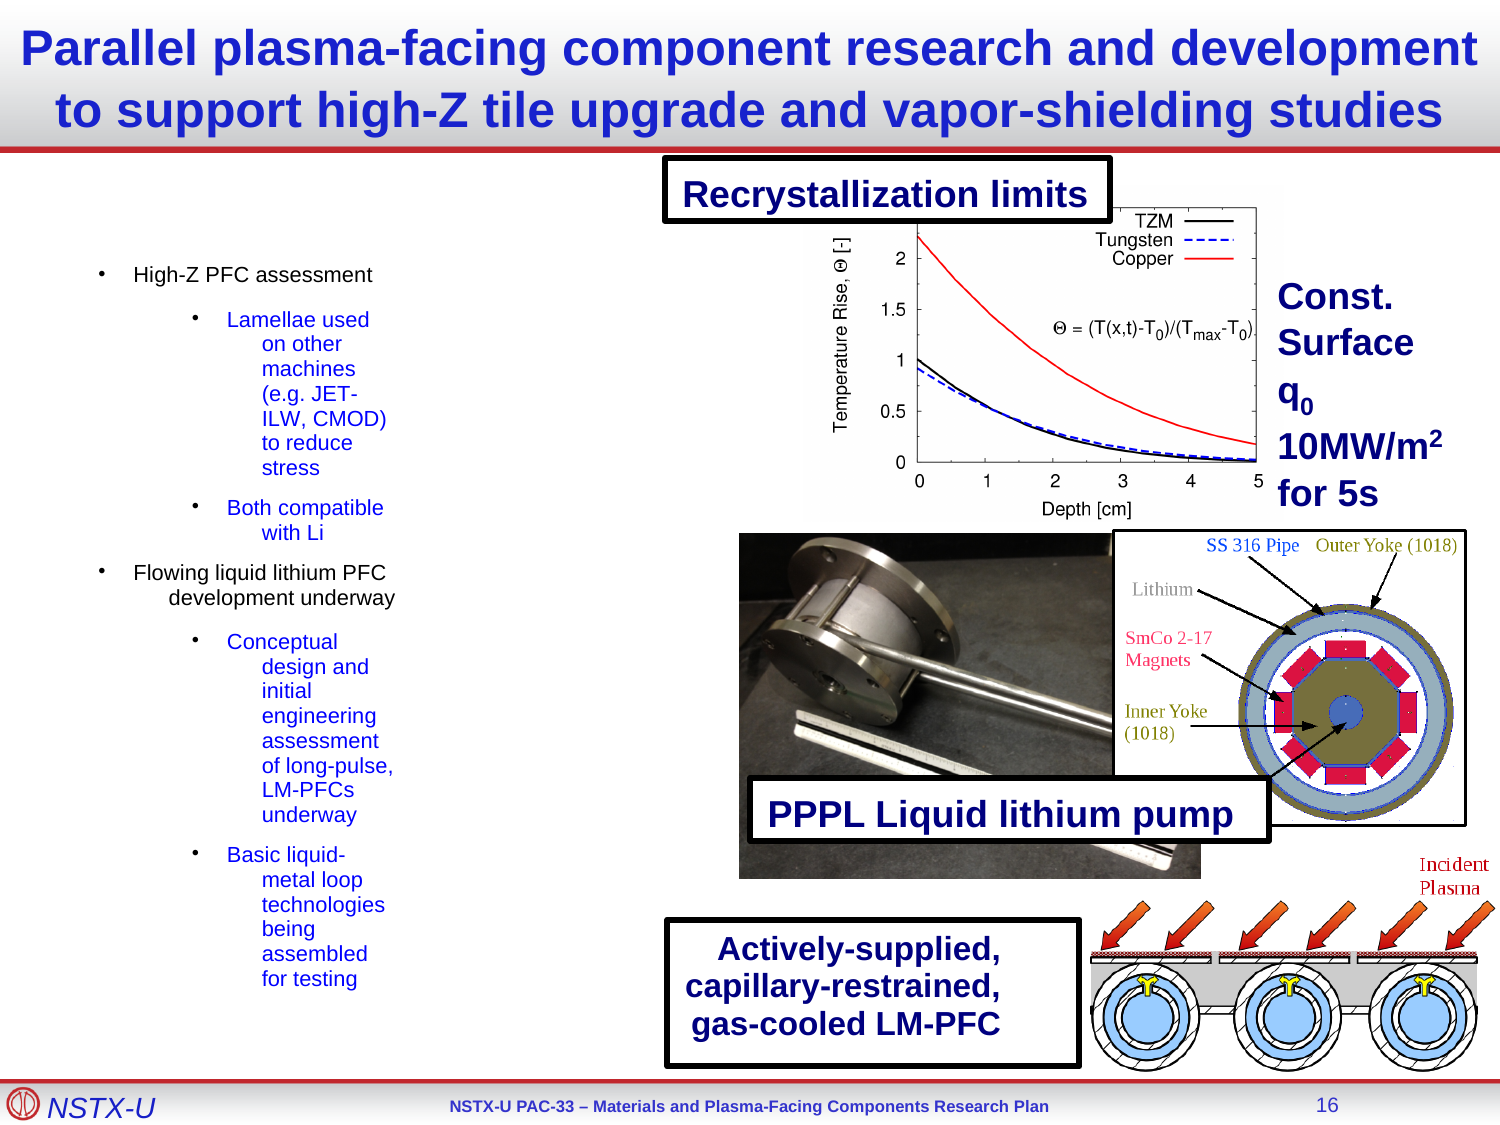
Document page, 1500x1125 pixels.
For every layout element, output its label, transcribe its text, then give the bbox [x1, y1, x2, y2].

text_box Const. Surface q0 10MW/m2 for 5s [1262, 262, 1475, 460]
picture [739, 533, 1201, 879]
text_box [1059, 827, 1396, 900]
text_box 16 [1315, 1090, 1486, 1118]
picture [1114, 531, 1465, 825]
text_box PPPL Liquid lithium pump [750, 777, 1270, 841]
picture [1069, 774, 1498, 1075]
text_box Recrystallization limits [664, 158, 1110, 221]
title Parallel plasma-facing component research and development to support high-Z tile upgrade and vapor-shielding studies [0, 0, 1500, 150]
text_box Actively-supplied, capillary-restrained, gas-cooled LM-PFC [667, 919, 1080, 1067]
picture [803, 185, 1285, 523]
list High-Z PFC assessment Lamellae used on other machines (e.g. JET-ILW, CMOD) to reduce stress Both compatible with Li Flowing liquid lithium PFC development underway Conceptual design and initial engineering assessment of long-pulse, LM-PFCs underway Basic liquid-metal loop technologies being assembled for testing [0, 187, 676, 1049]
